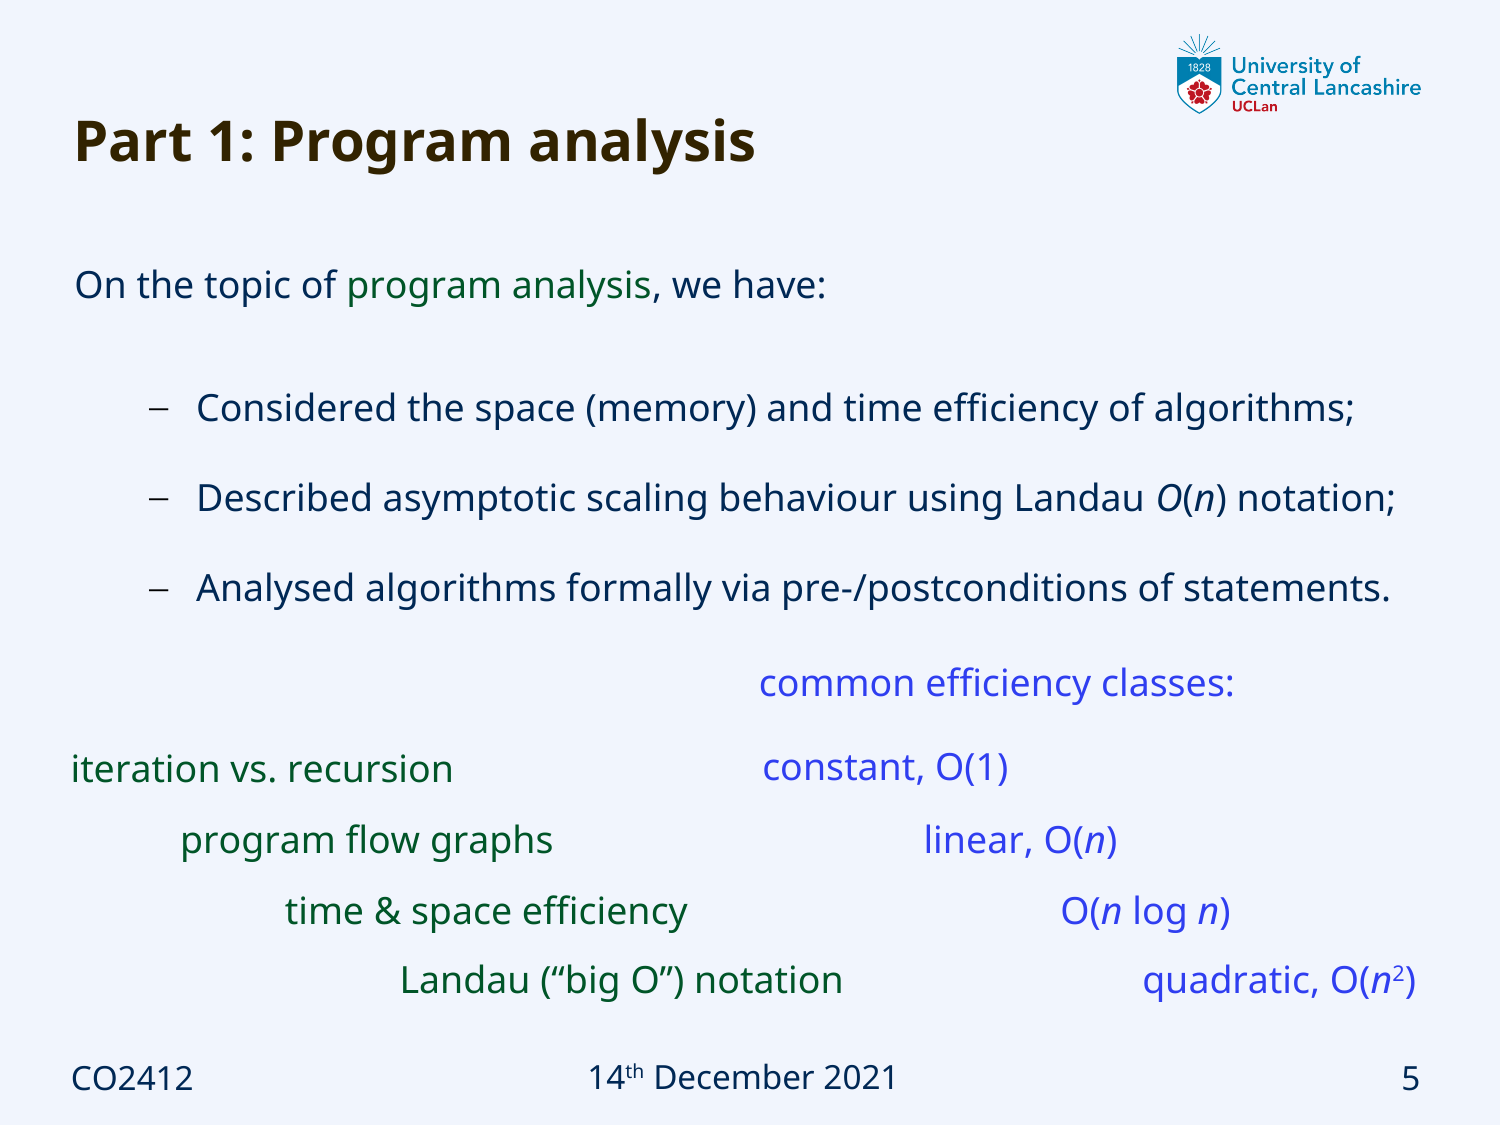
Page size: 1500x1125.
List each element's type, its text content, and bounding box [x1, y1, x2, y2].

text_box program flow graphs [156, 808, 579, 869]
text_box constant, O(1) [660, 735, 1111, 796]
text_box common efficiency classes: [730, 651, 1264, 712]
text_box Landau (“big O”) notation [377, 948, 866, 1009]
text_box linear, O(n) [795, 808, 1246, 868]
text_box On the topic of program analysis, we have: Considered the space (memory) and time efficiency of algorithms; Described asymptotic scaling behaviour using Landau O(n) notation; Analysed algorithms formally via pre-/postconditions of statements. [59, 246, 1436, 708]
title Part 1: Program analysis [58, 54, 1500, 224]
text_box iteration vs. recursion [51, 737, 474, 798]
text_box O(n log n) [920, 879, 1371, 940]
picture [1177, 34, 1421, 54]
text_box time & space efficiency [269, 879, 704, 940]
text_box quadratic, O(n2) [1054, 948, 1500, 1009]
